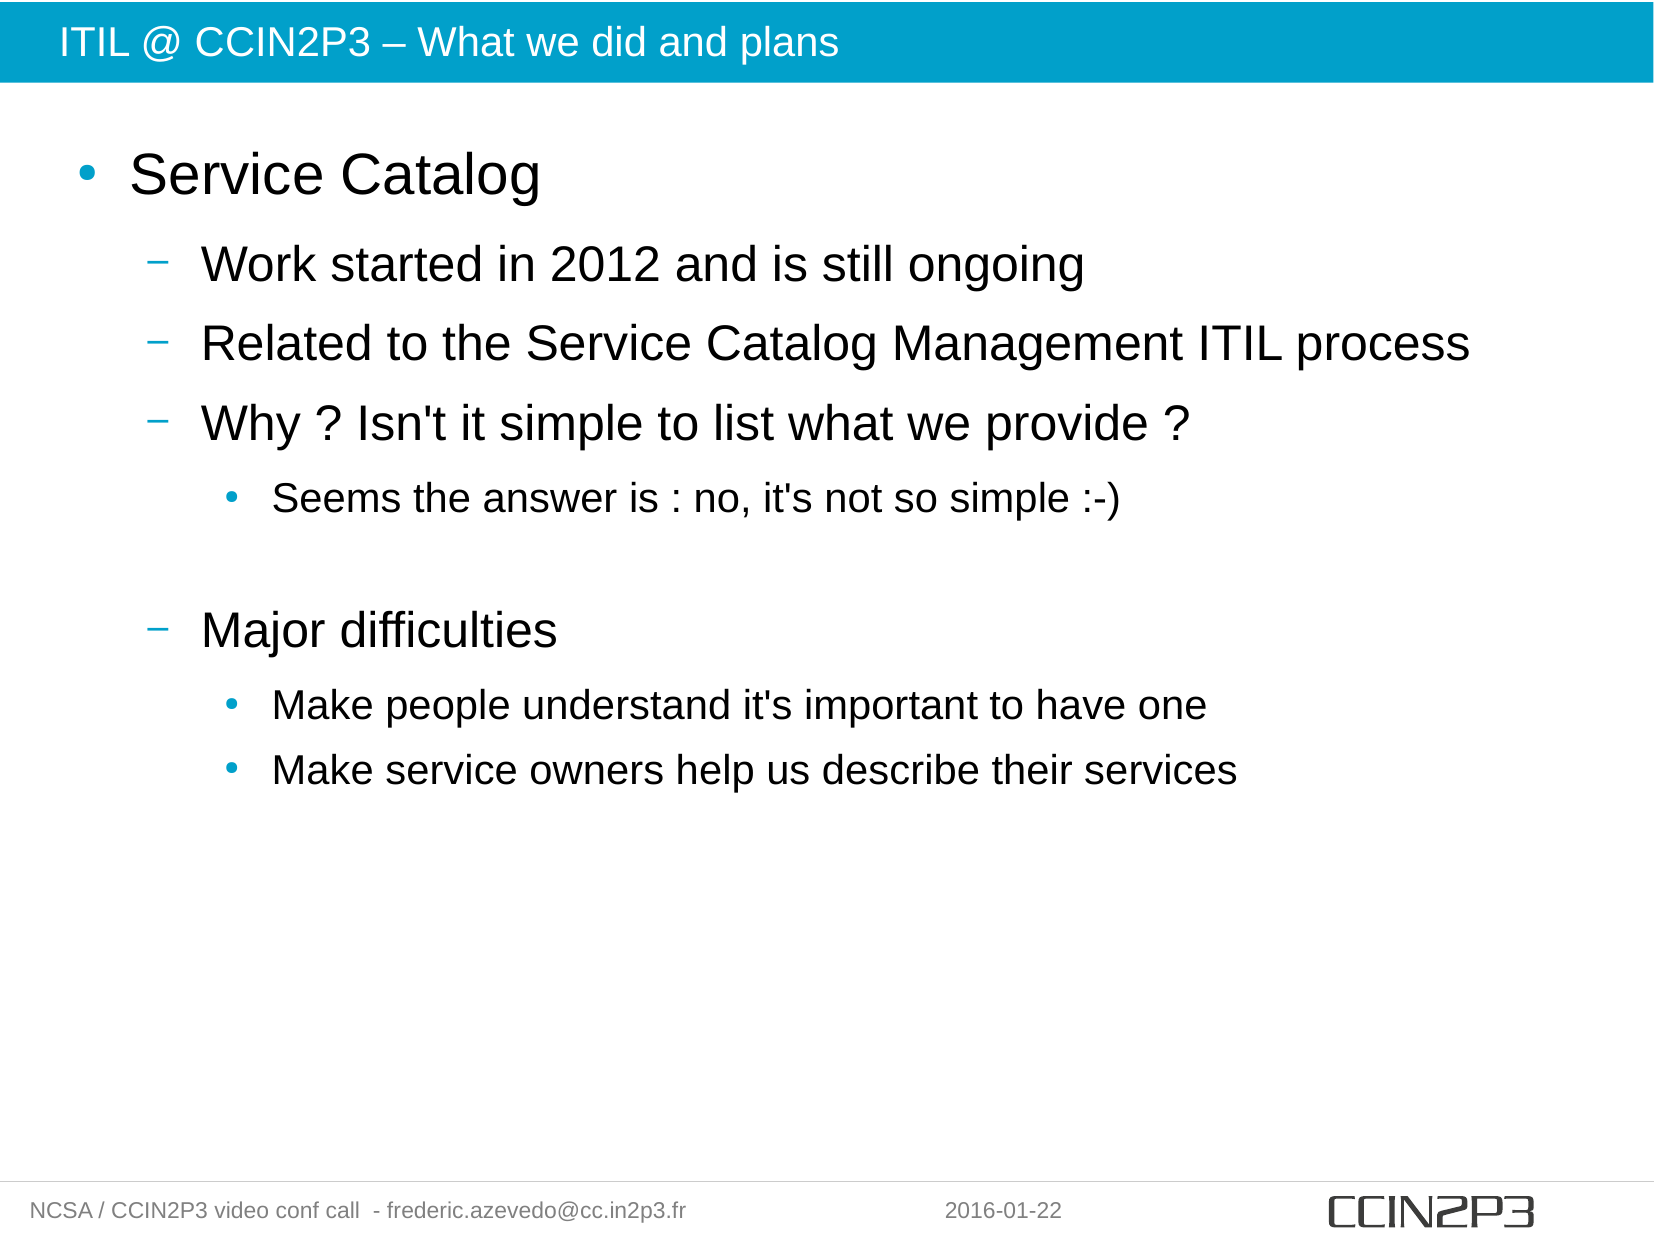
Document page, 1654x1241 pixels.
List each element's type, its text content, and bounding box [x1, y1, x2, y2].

title ITIL @ CCIN2P3 – What we did and plans [0, 2, 1654, 83]
list Service Catalog Work started in 2012 and is still ongoing Related to the Service Catalog Management ITIL process Why ? Isn't it simple to list what we provide ? Seems the answer is : no, it's not so simple :-) Major difficulties Make people understand it's important to have one Make service owners help us describe their services [59, 141, 1607, 1134]
